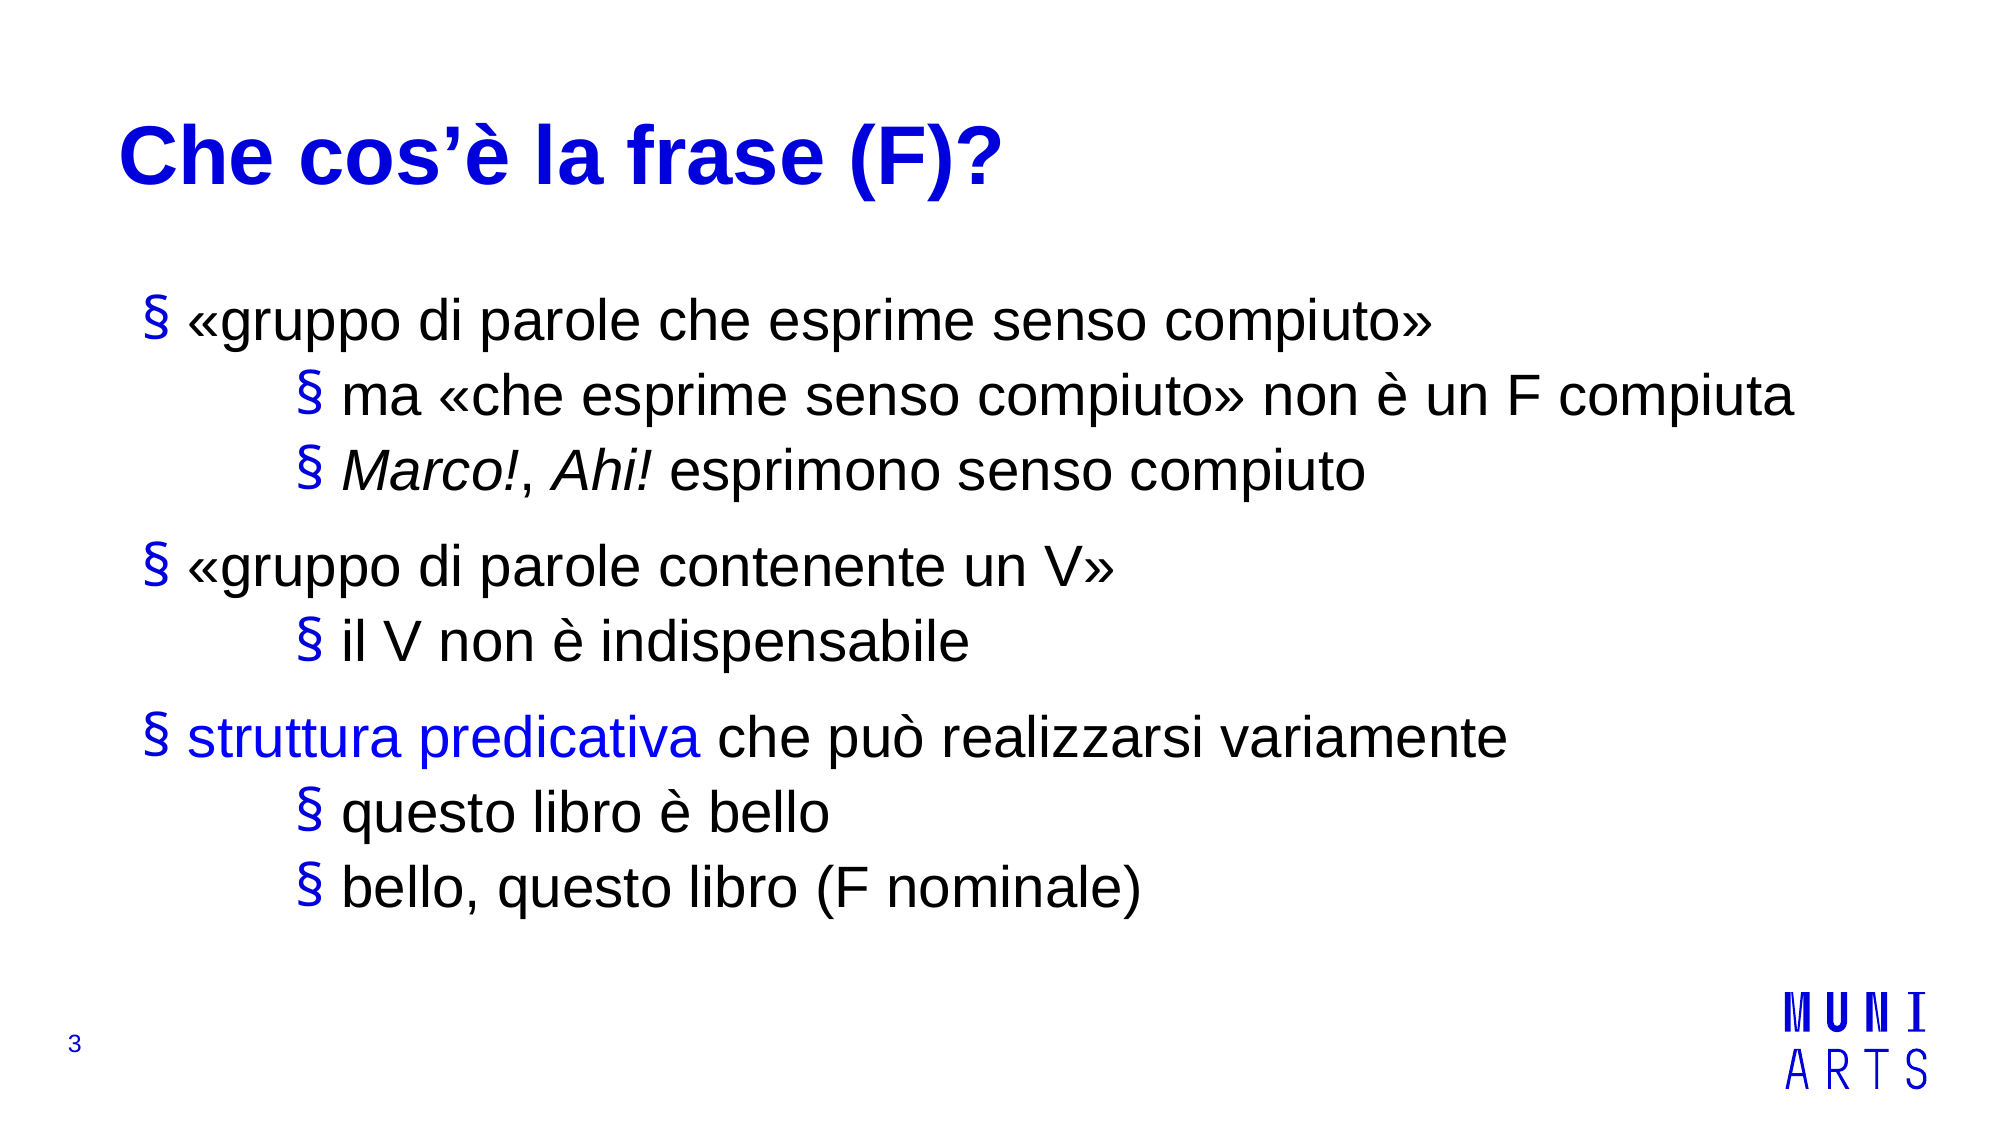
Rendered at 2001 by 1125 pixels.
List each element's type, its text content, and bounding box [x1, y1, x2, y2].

text_box [67, 1021, 110, 1063]
title Che cos’è la frase (F)? [118, 118, 1883, 193]
list «gruppo di parole che esprime senso compiuto» ma «che esprime senso compiuto» non è un F compiuta Marco!, Ahi! esprimono senso compiuto «gruppo di parole contenente un V» il V non è indispensabile struttura predicativa che può realizzarsi variamente questo libro è bello bello, questo libro (F nominale) [118, 277, 1883, 1007]
